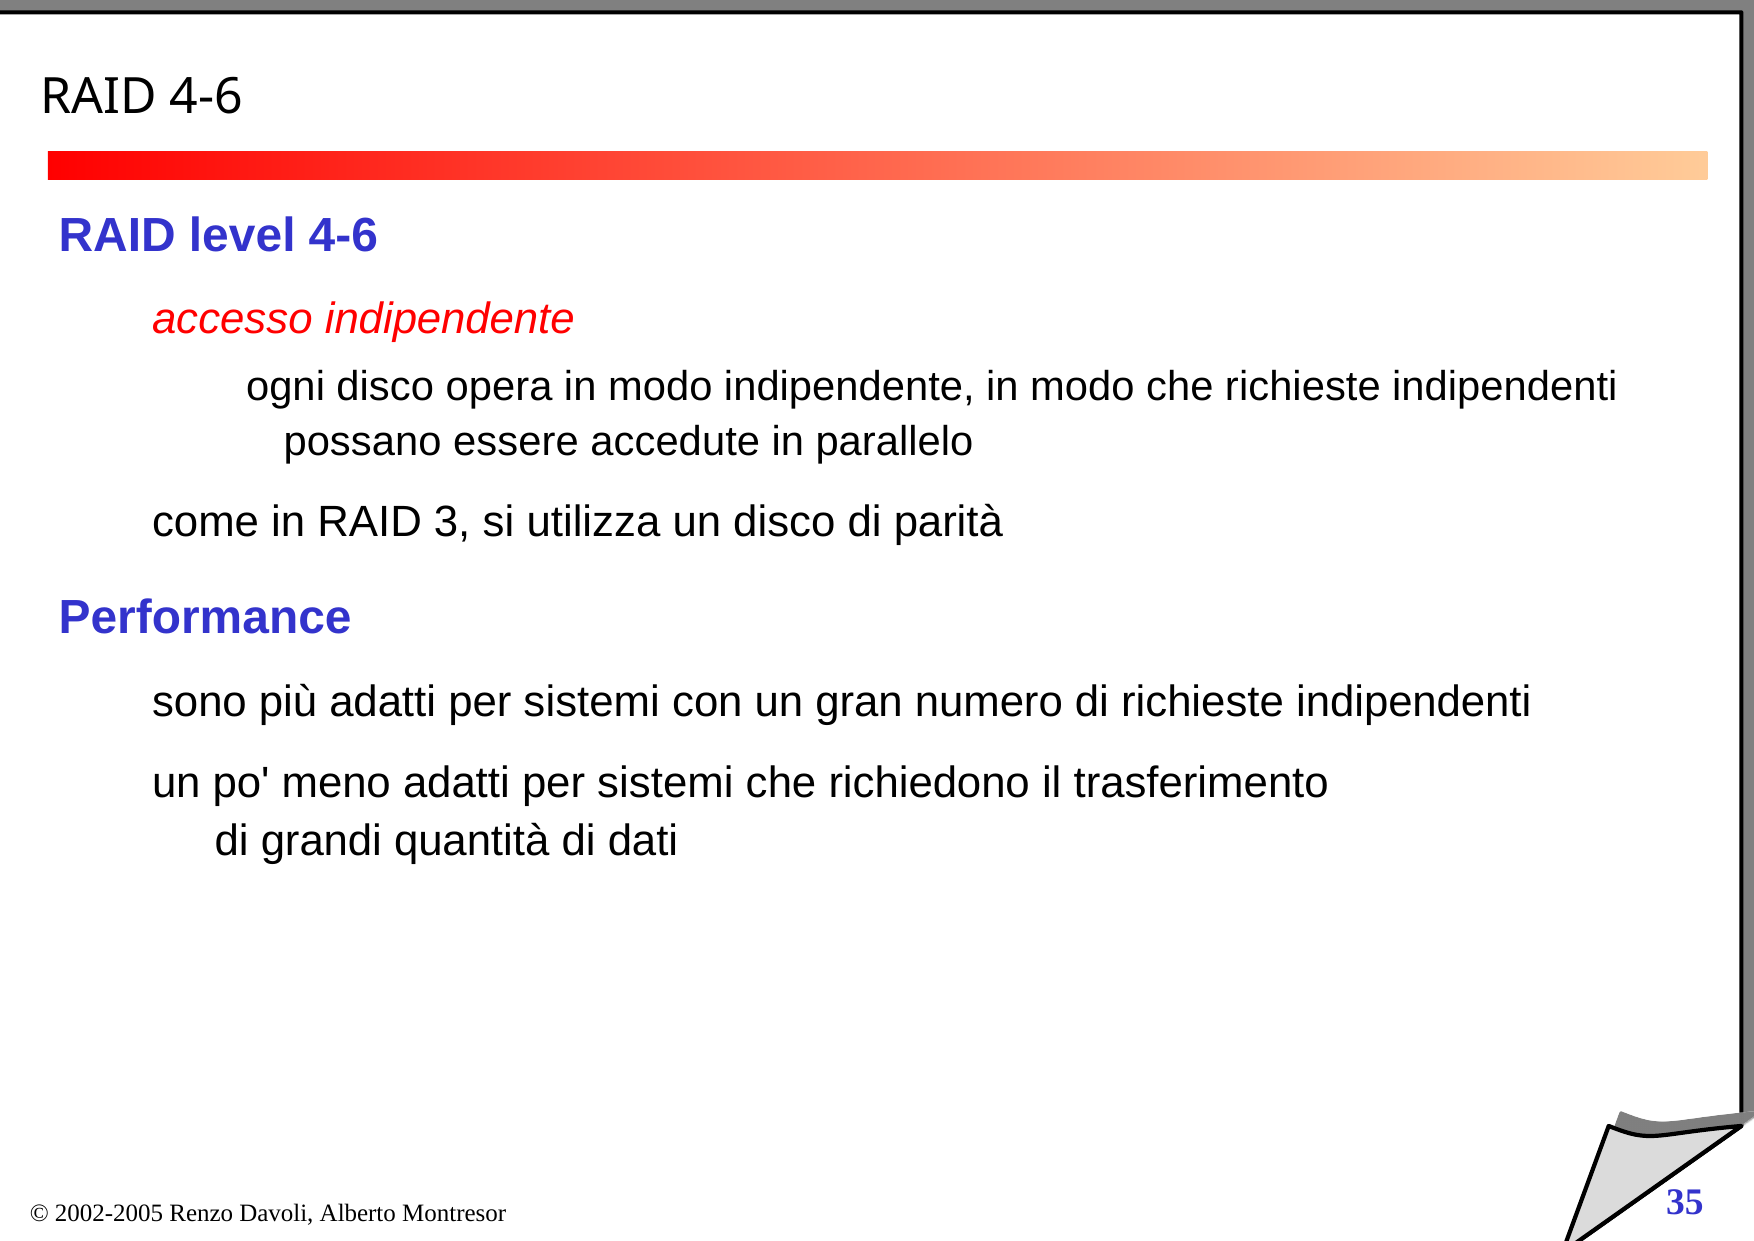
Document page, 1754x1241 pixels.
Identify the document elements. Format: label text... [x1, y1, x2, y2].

text_box 14 [750, 152, 754, 179]
title RAID 4-6 [40, 49, 1714, 144]
list RAID level 4-6 accesso indipendente ogni disco opera in modo indipendente, in modo che richieste indipendenti possano essere accedute in parallelo come in RAID 3, si utilizza un disco di parità Performance sono più adatti per sistemi con un gran numero di richieste indipendenti un po' meno adatti per sistemi che richiedono il trasferimento di grandi quantità di dati [58, 206, 1696, 995]
